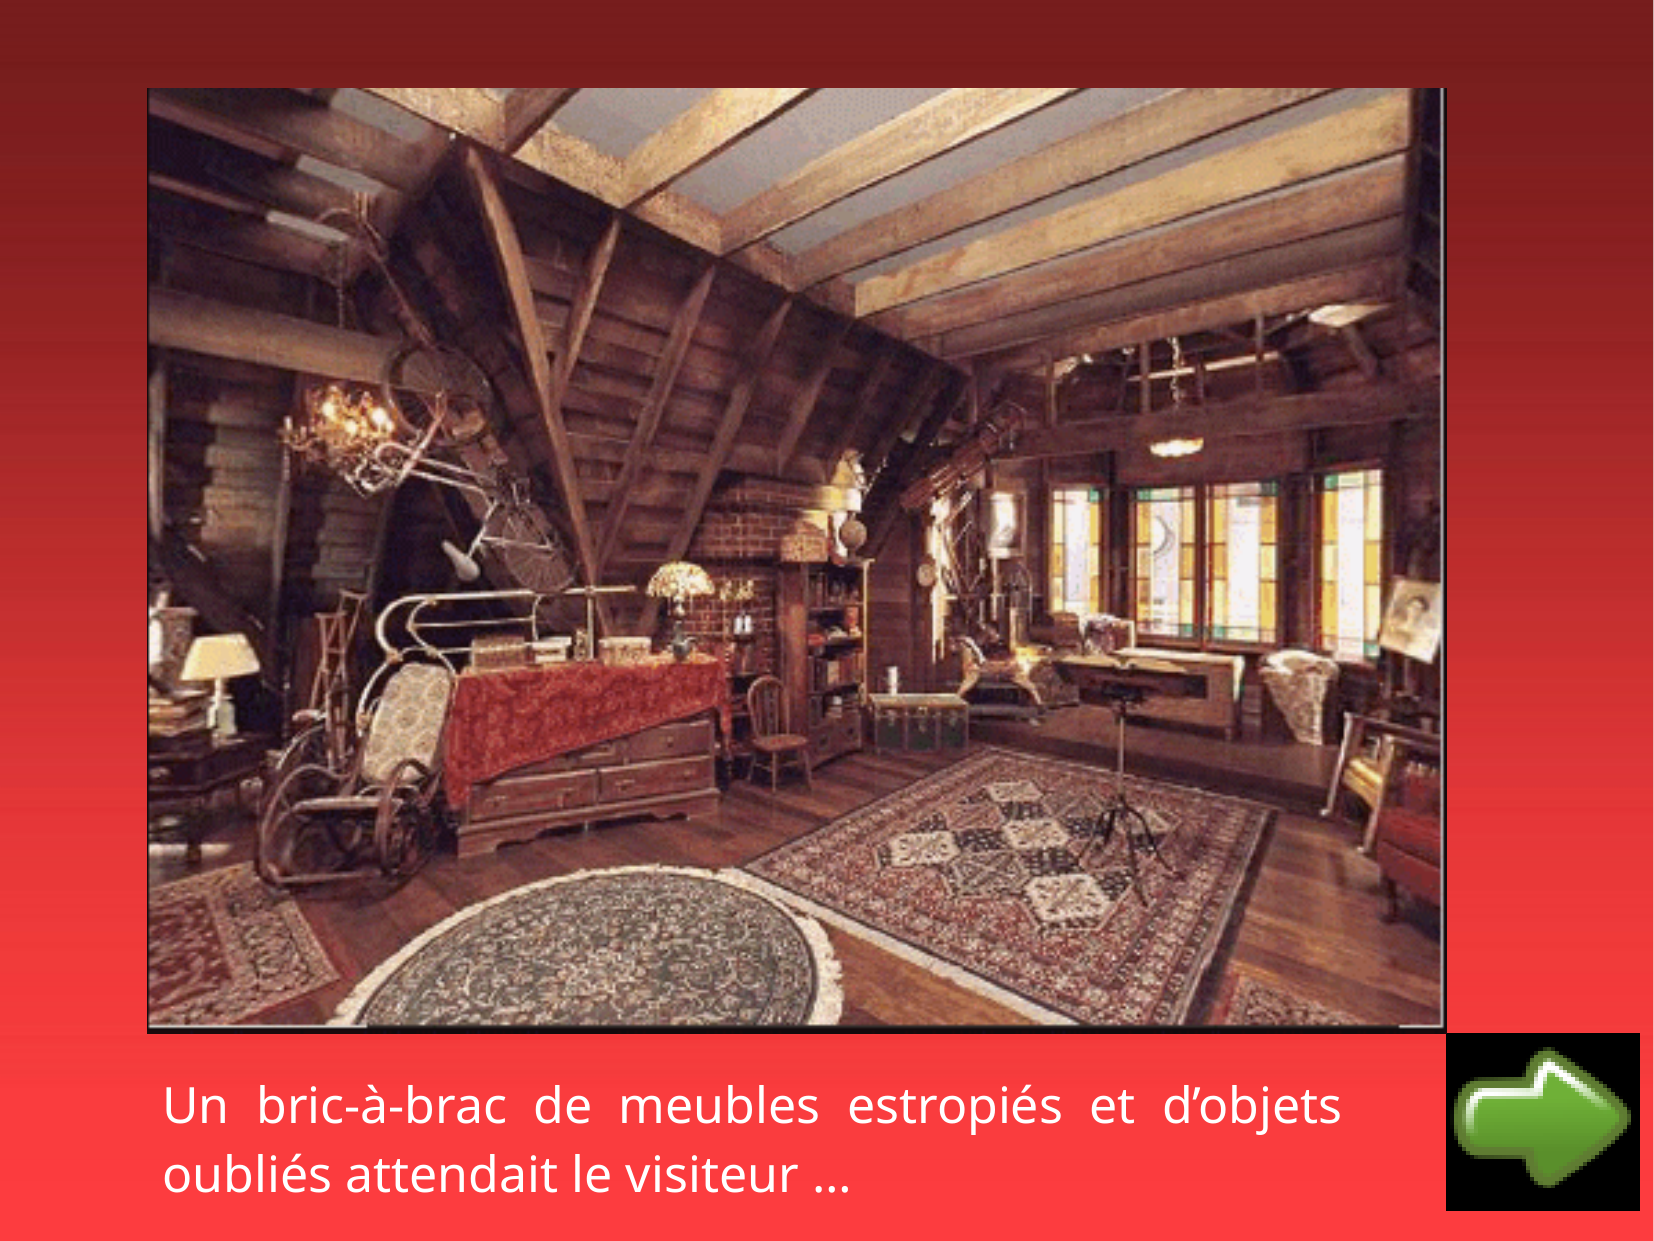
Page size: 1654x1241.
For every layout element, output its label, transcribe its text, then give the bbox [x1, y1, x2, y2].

text_box Un bric-à-brac de meubles estropiés et d’objets oubliés attendait le visiteur … [147, 1062, 1359, 1211]
picture [0, 0, 1654, 1241]
